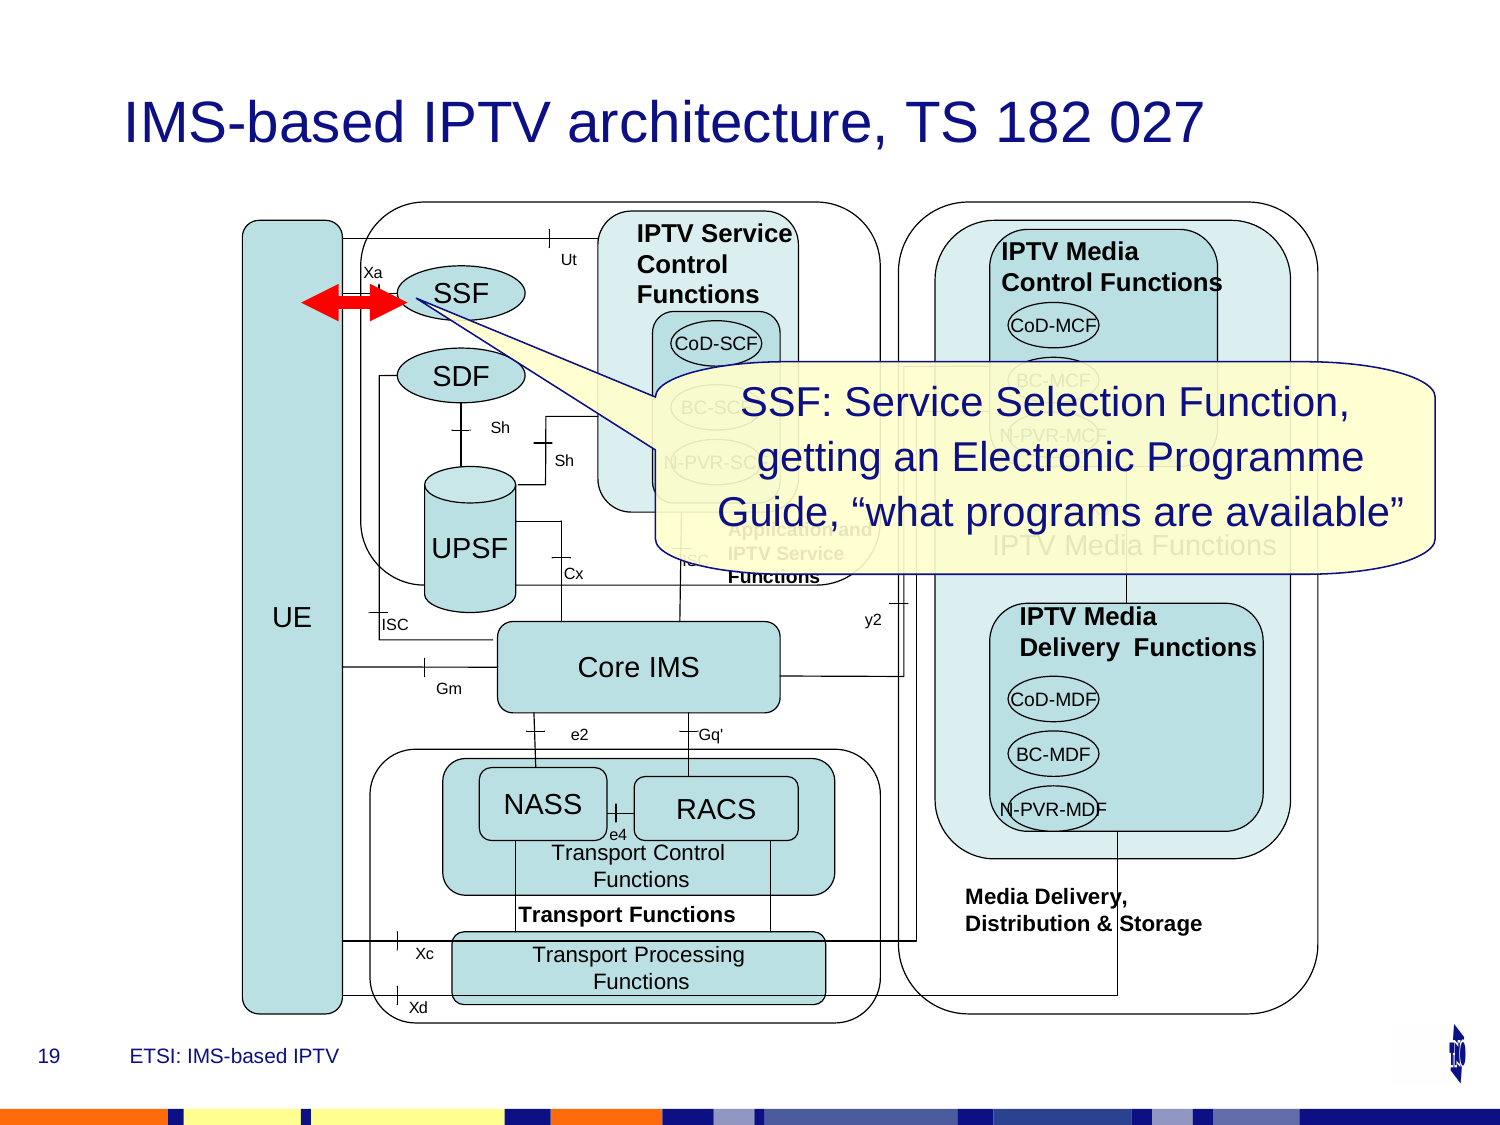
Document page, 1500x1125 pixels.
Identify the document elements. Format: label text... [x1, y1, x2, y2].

text_box SSF: Service Selection Function, getting an Electronic Programme Guide, “what programs are available” [416, 298, 1436, 575]
picture [183, 178, 1341, 1047]
title IMS-based IPTV architecture, TS 182 027 [123, 90, 1364, 225]
